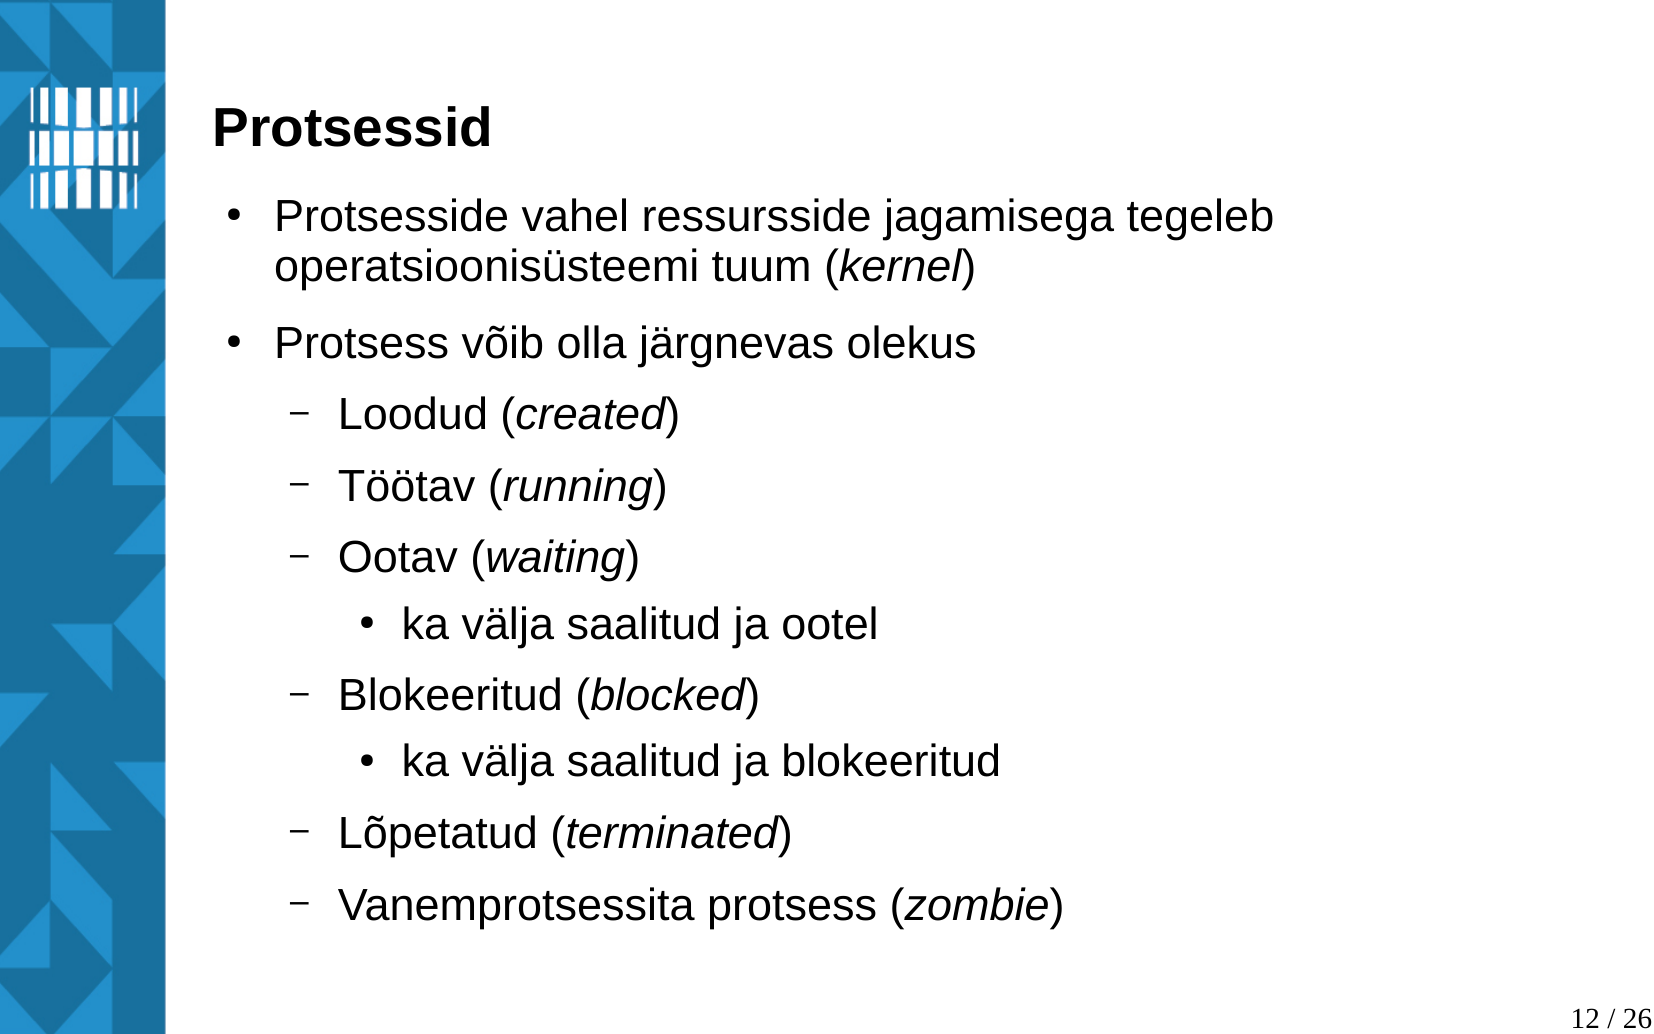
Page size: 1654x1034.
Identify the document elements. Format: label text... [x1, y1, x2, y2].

list Protsesside vahel ressursside jagamisega tegeleb operatsioonisüsteemi tuum (kernel) Protsess võib olla järgnevas olekus Loodud (created) Töötav (running) Ootav (waiting) ka välja saalitud ja ootel Blokeeritud (blocked) ka välja saalitud ja blokeeritud Lõpetatud (terminated) Vanemprotsessita protsess (zombie) [210, 190, 1625, 934]
title Protsessid [212, 41, 1536, 190]
